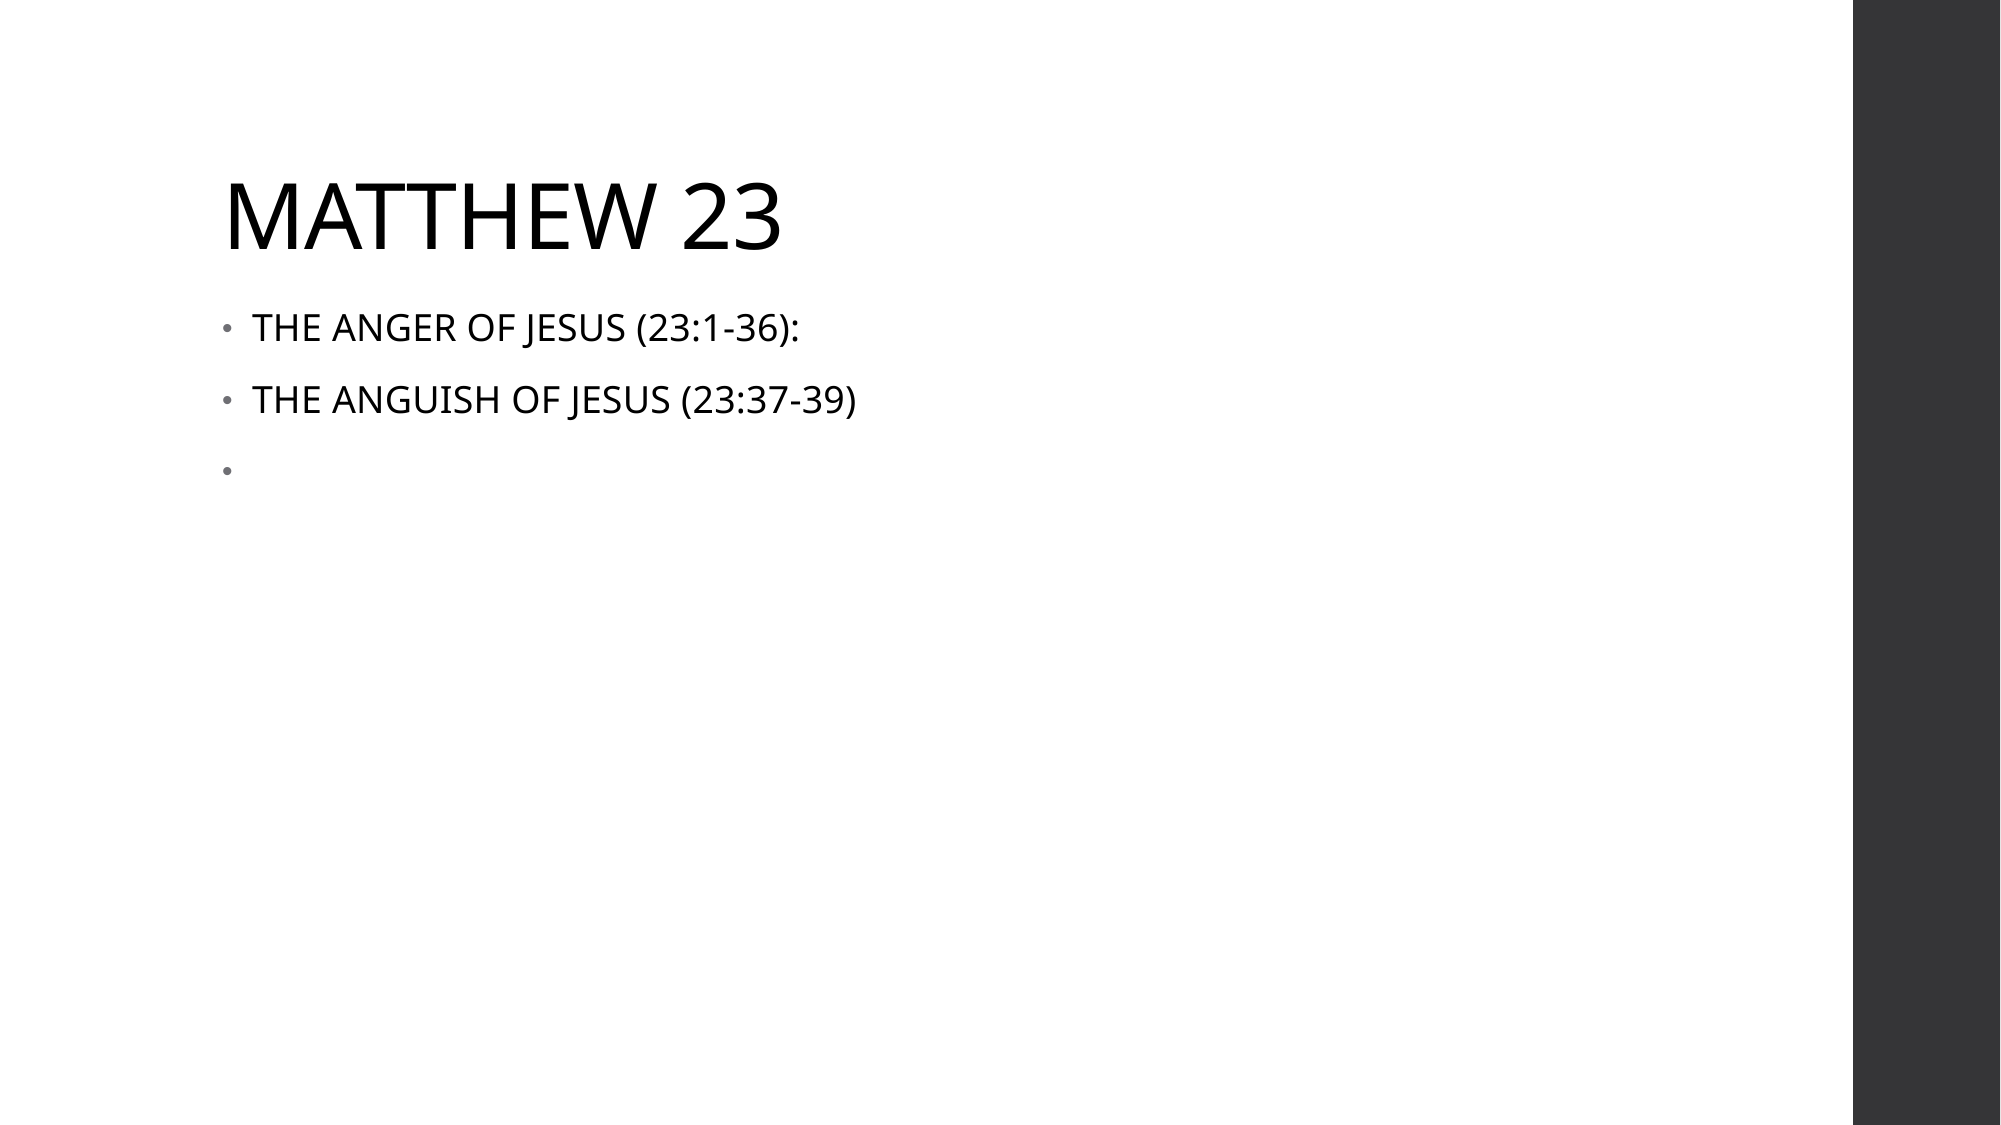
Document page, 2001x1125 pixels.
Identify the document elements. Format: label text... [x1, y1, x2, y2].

title MATTHEW 23 [206, 60, 1797, 278]
list THE ANGER OF JESUS (23:1-36): THE ANGUISH OF JESUS (23:37-39) [206, 299, 1617, 1014]
